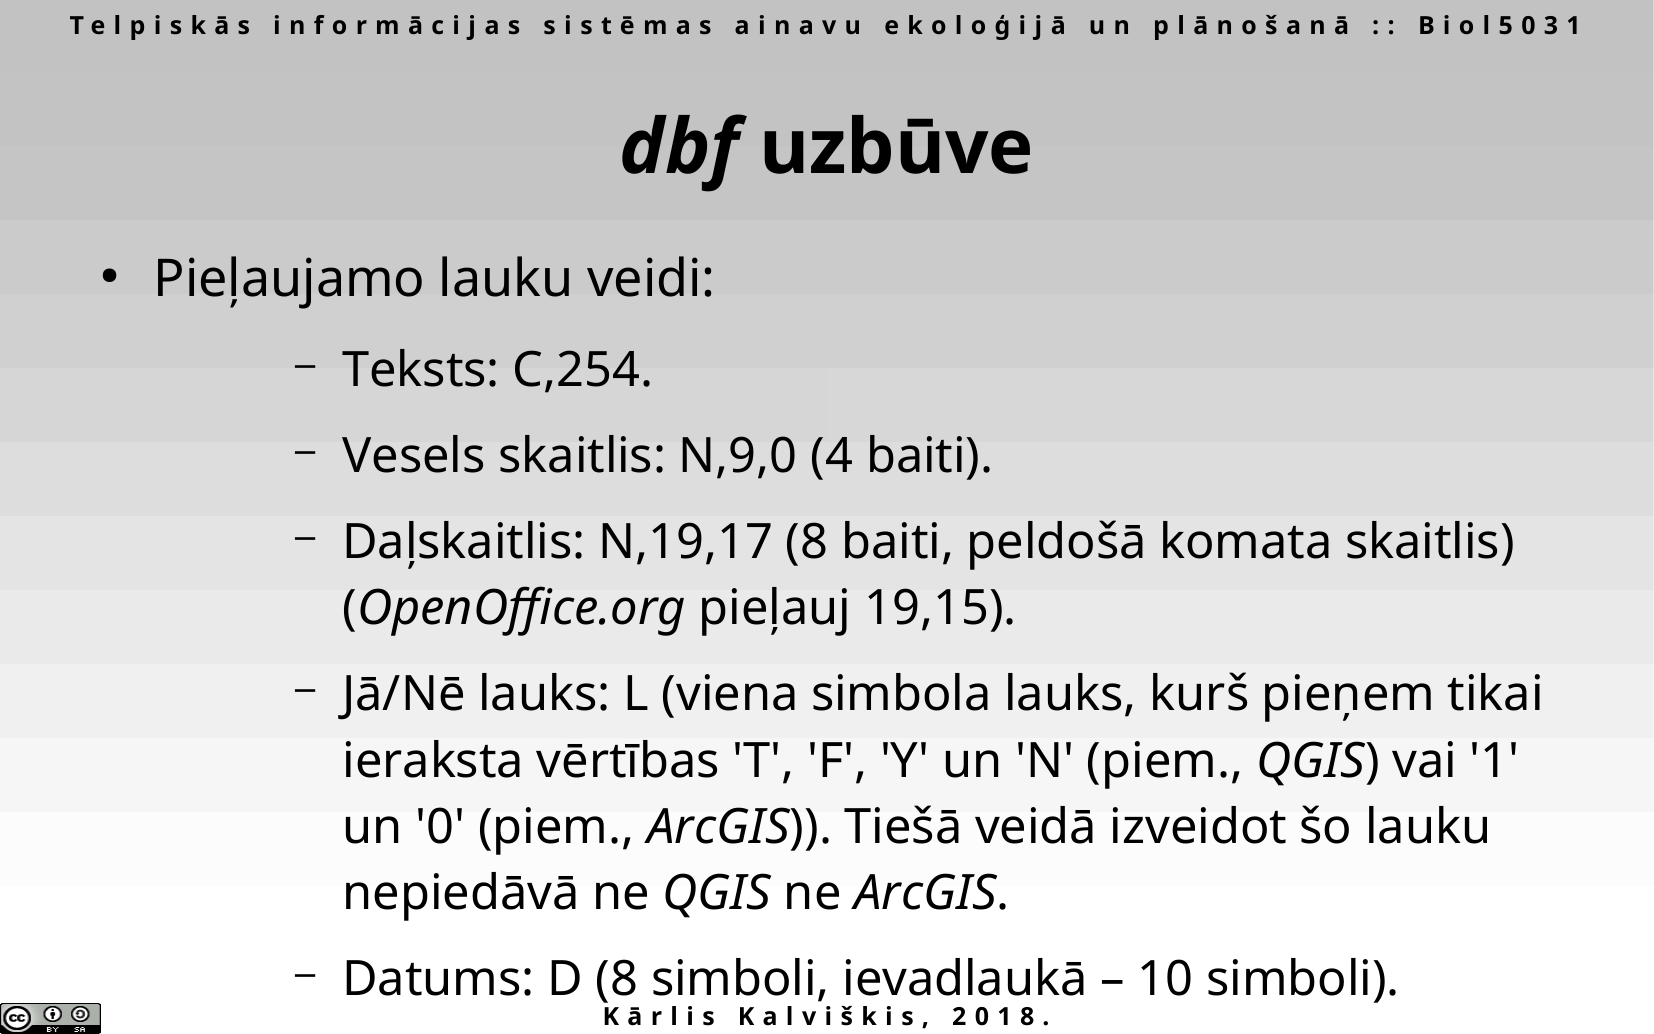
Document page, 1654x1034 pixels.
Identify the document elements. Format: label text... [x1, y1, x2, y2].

picture [0, 0, 1654, 1034]
list Pieļaujamo lauku veidi: Teksts: C,254. Vesels skaitlis: N,9,0 (4 baiti). Daļskaitlis: N,19,17 (8 baiti, peldošā komata skaitlis) (OpenOffice.org pieļauj 19,15). Jā/Nē lauks: L (viena simbola lauks, kurš pieņem tikai ieraksta vērtības 'T', 'F', 'Y' un 'N' (piem., QGIS) vai '1' un '0' (piem., ArcGIS)). Tiešā veidā izveidot šo lauku nepiedāvā ne QGIS ne ArcGIS. Datums: D (8 simboli, ievadlaukā – 10 simboli). [82, 241, 1571, 915]
title dbf uzbūve [29, 47, 1625, 241]
